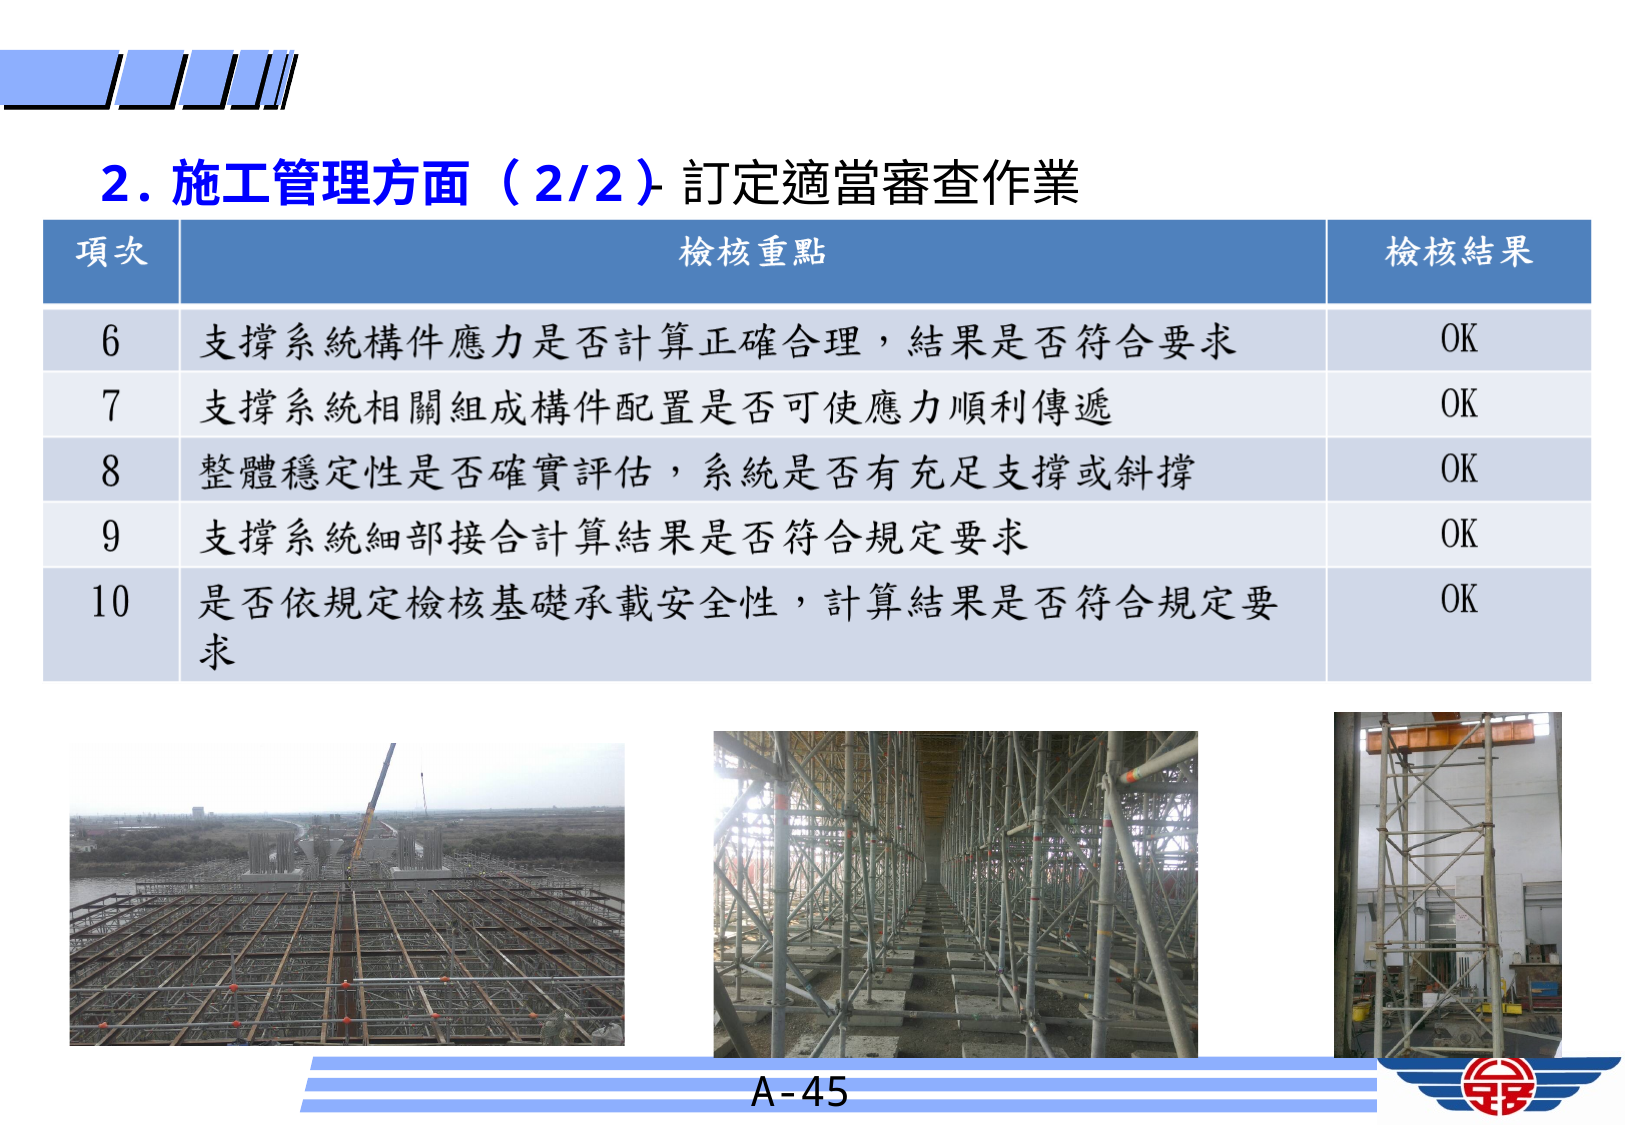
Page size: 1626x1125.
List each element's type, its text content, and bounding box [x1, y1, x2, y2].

picture [713, 731, 1199, 1058]
picture [1334, 712, 1562, 1058]
picture [69, 743, 625, 1046]
picture [42, 216, 1593, 701]
text_box 2.施工管理方面（2/2） [85, 144, 701, 219]
text_box -訂定適當審查作業 [701, 144, 1097, 216]
